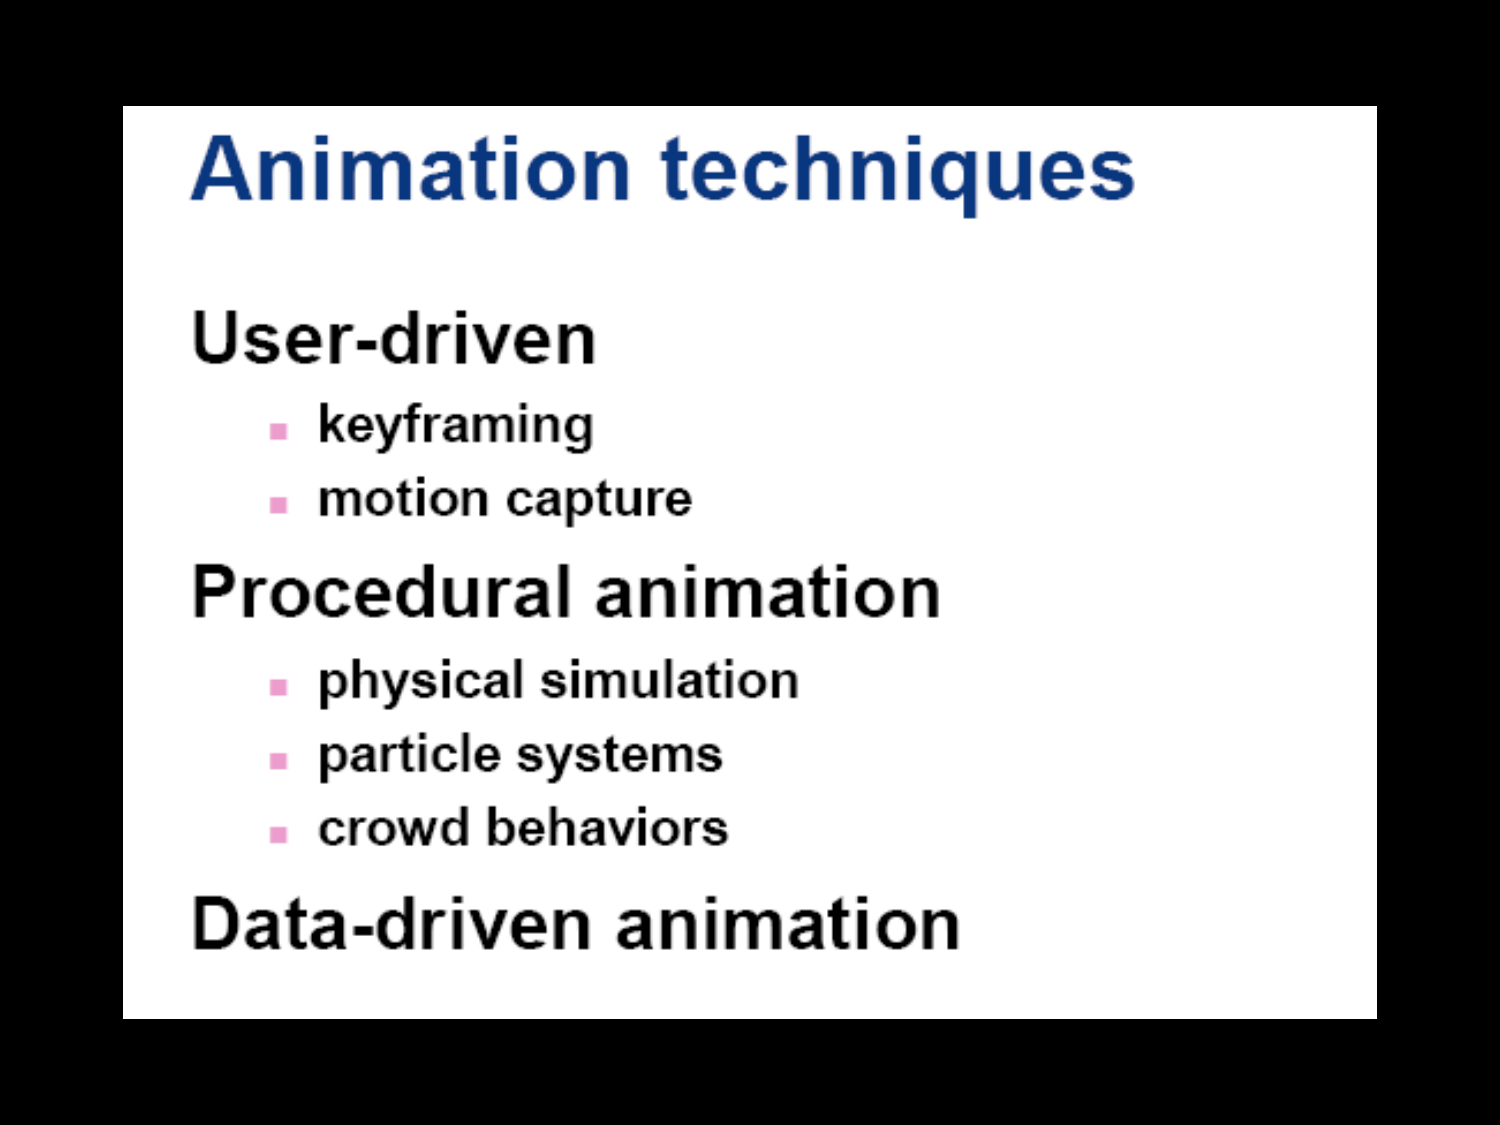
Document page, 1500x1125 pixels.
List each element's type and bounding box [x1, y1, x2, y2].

picture [123, 106, 1377, 1019]
